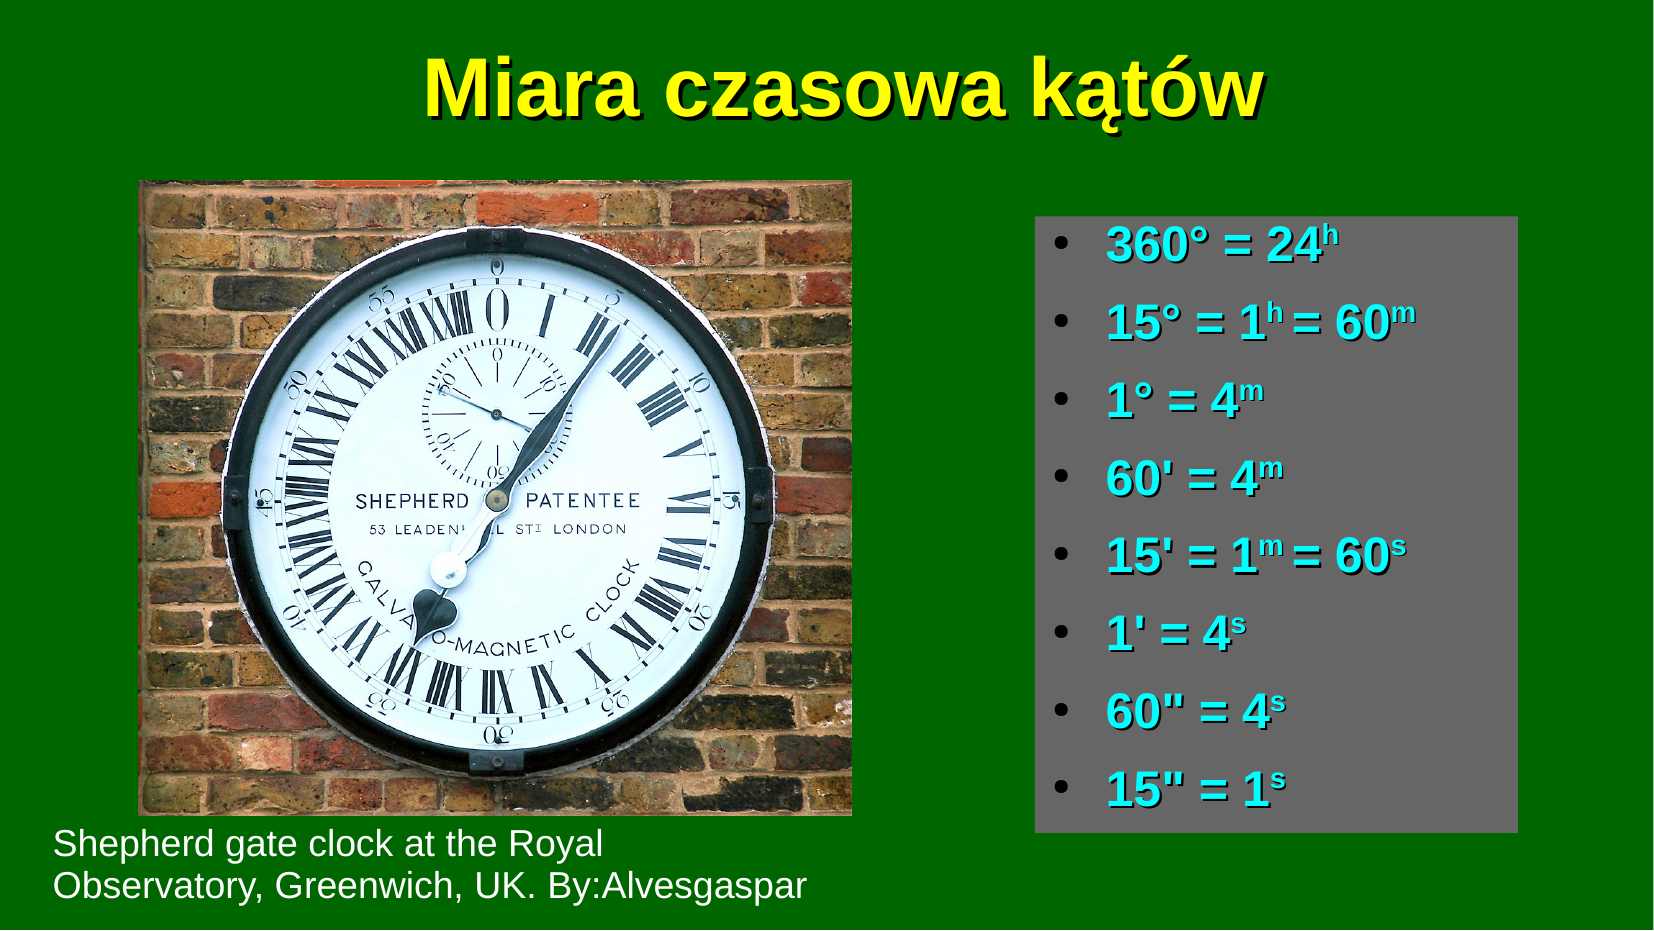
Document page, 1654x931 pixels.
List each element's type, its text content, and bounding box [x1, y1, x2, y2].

list 360° = 24h 15° = 1h = 60m 1° = 4m 60' = 4m 15' = 1m = 60s 1' = 4s 60" = 4s 15" = 1s [1034, 216, 1518, 833]
text_box Shepherd gate clock at the Royal Observatory, Greenwich, UK. By:Alvesgaspar [37, 815, 824, 915]
title Miara czasowa kątów [285, 10, 1403, 166]
picture [138, 180, 852, 816]
